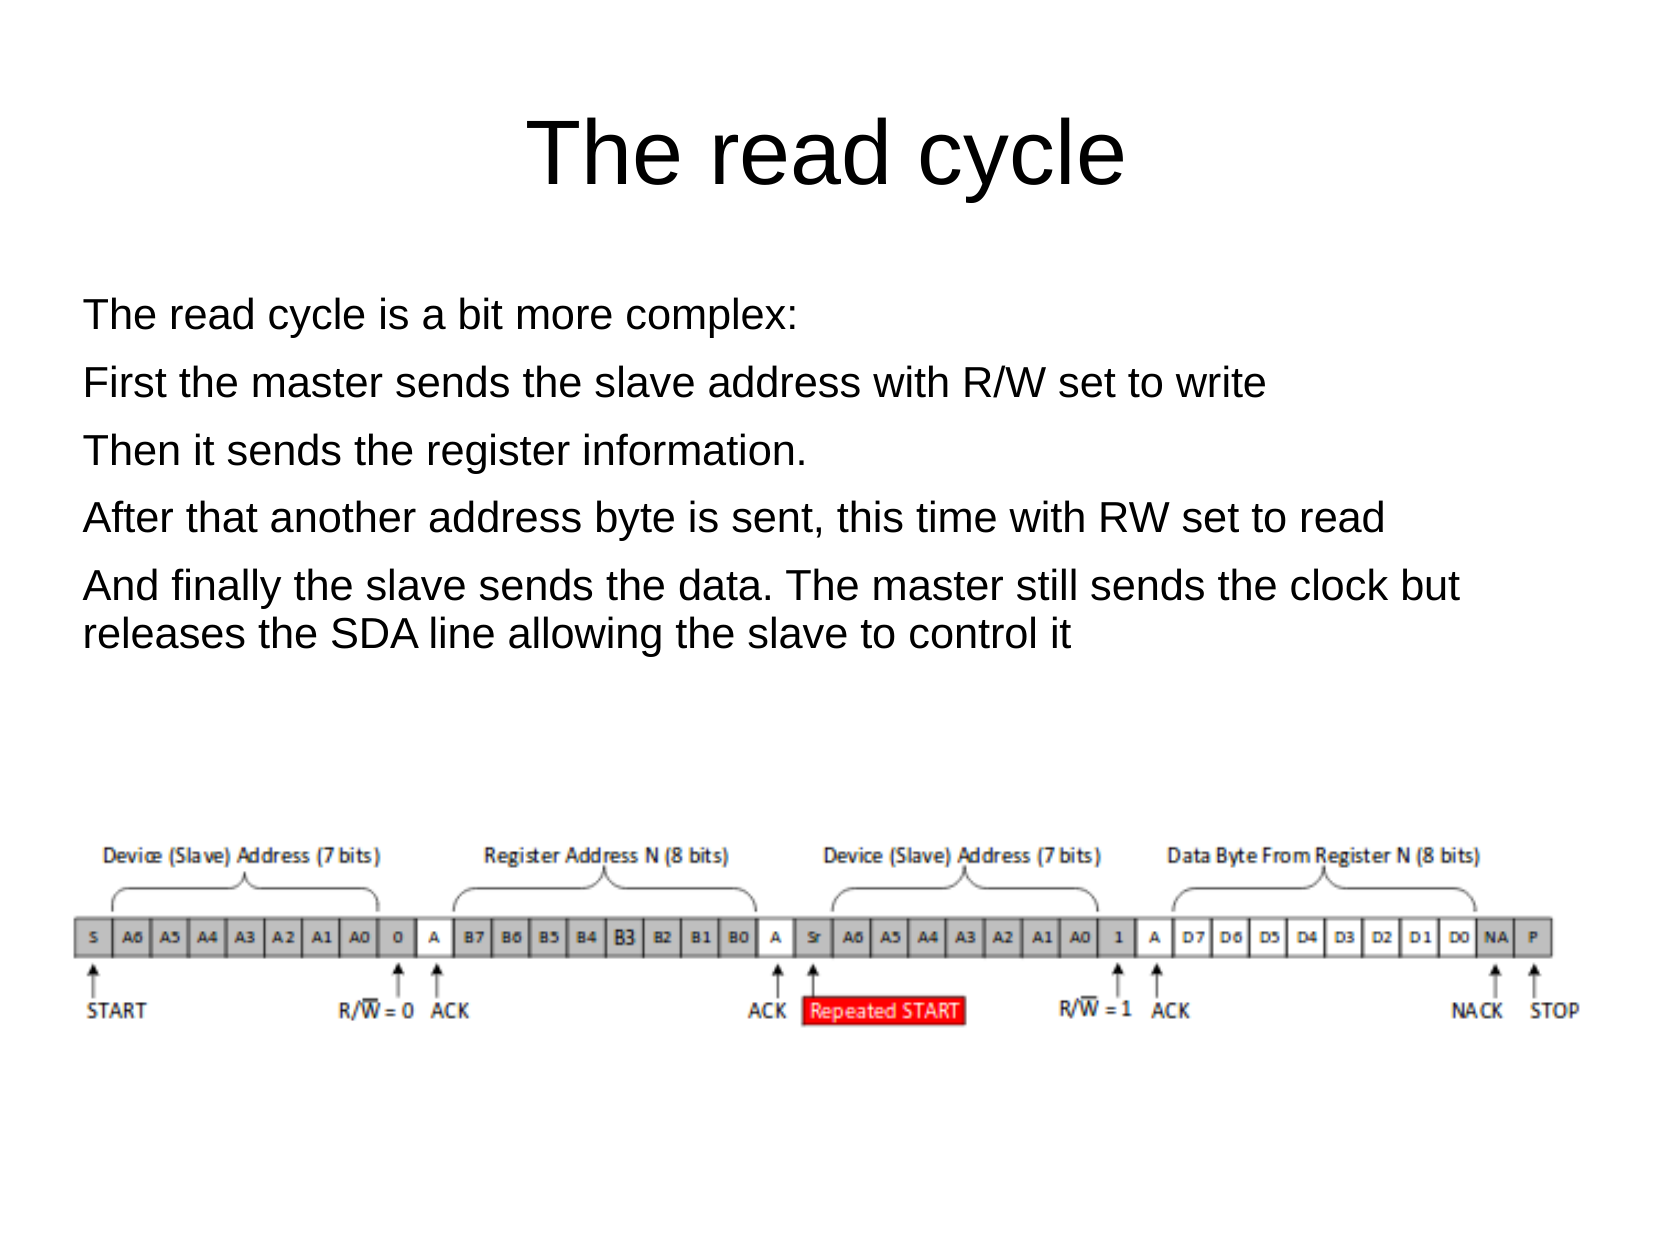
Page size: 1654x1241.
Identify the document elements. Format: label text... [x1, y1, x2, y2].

title The read cycle [82, 49, 1571, 257]
picture [59, 839, 1606, 1041]
list The read cycle is a bit more complex: First the master sends the slave address with R/W set to write Then it sends the register information. After that another address byte is sent, this time with RW set to read And finally the slave sends the data. The master still sends the clock but releases the SDA line allowing the slave to control it [82, 290, 1571, 661]
